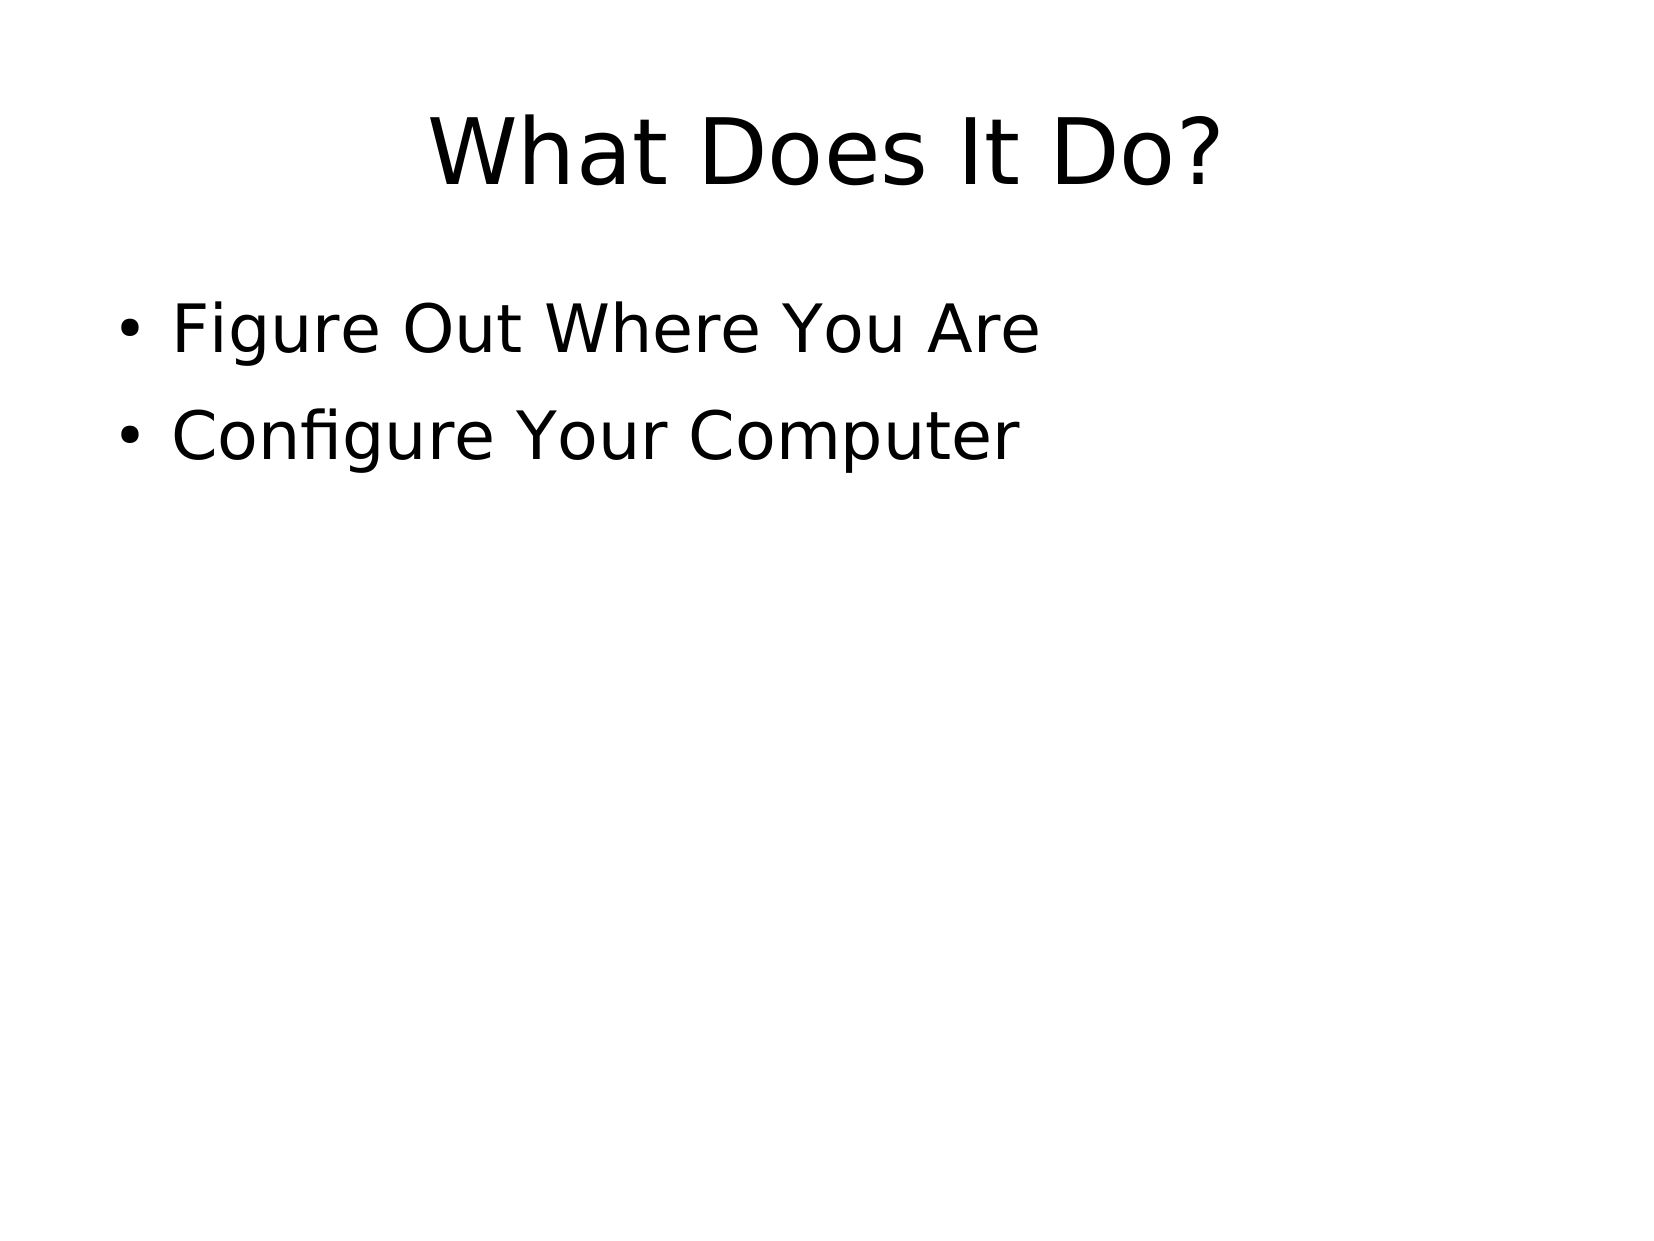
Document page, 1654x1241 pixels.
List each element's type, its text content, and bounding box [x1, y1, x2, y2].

list Figure Out Where You Are Configure Your Computer [82, 290, 1571, 1094]
title What Does It Do? [82, 49, 1571, 257]
